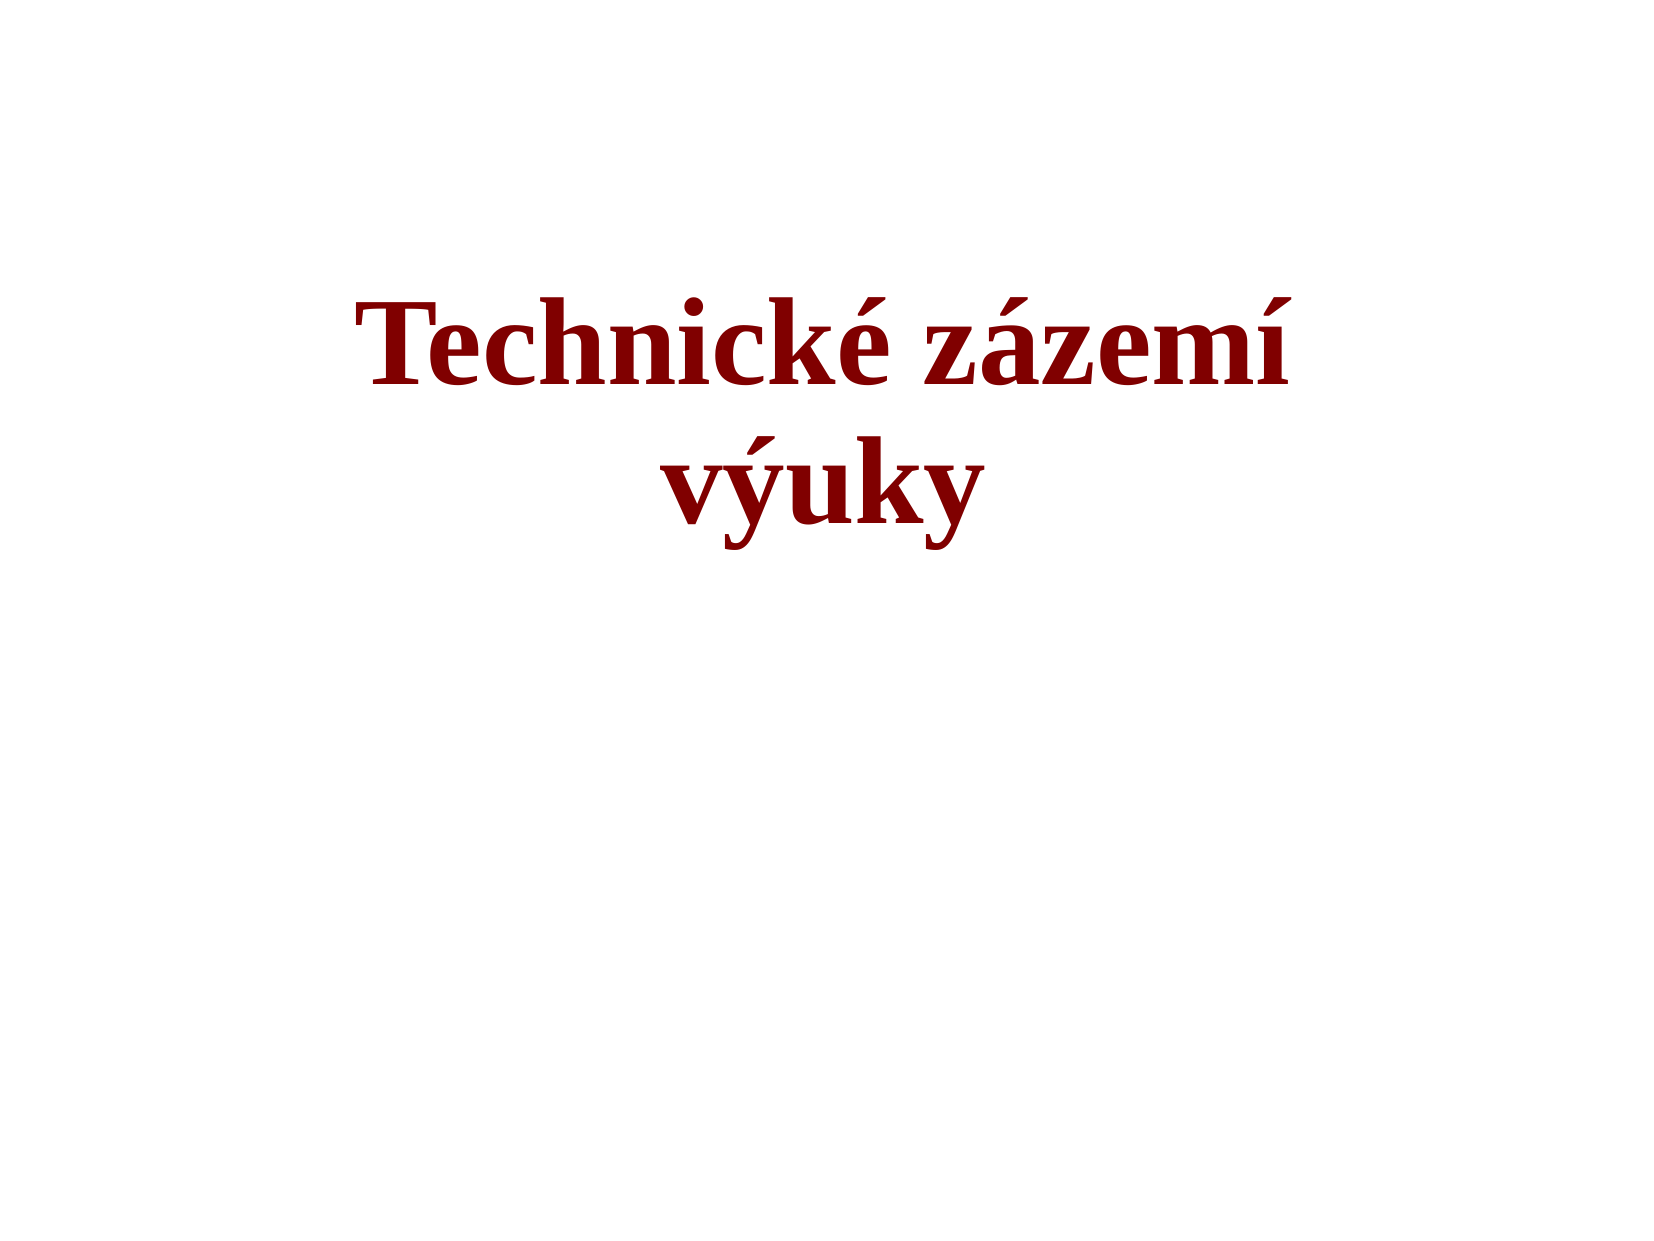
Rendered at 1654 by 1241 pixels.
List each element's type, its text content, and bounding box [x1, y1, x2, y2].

text_box Technické zázemí výuky [340, 265, 1307, 835]
